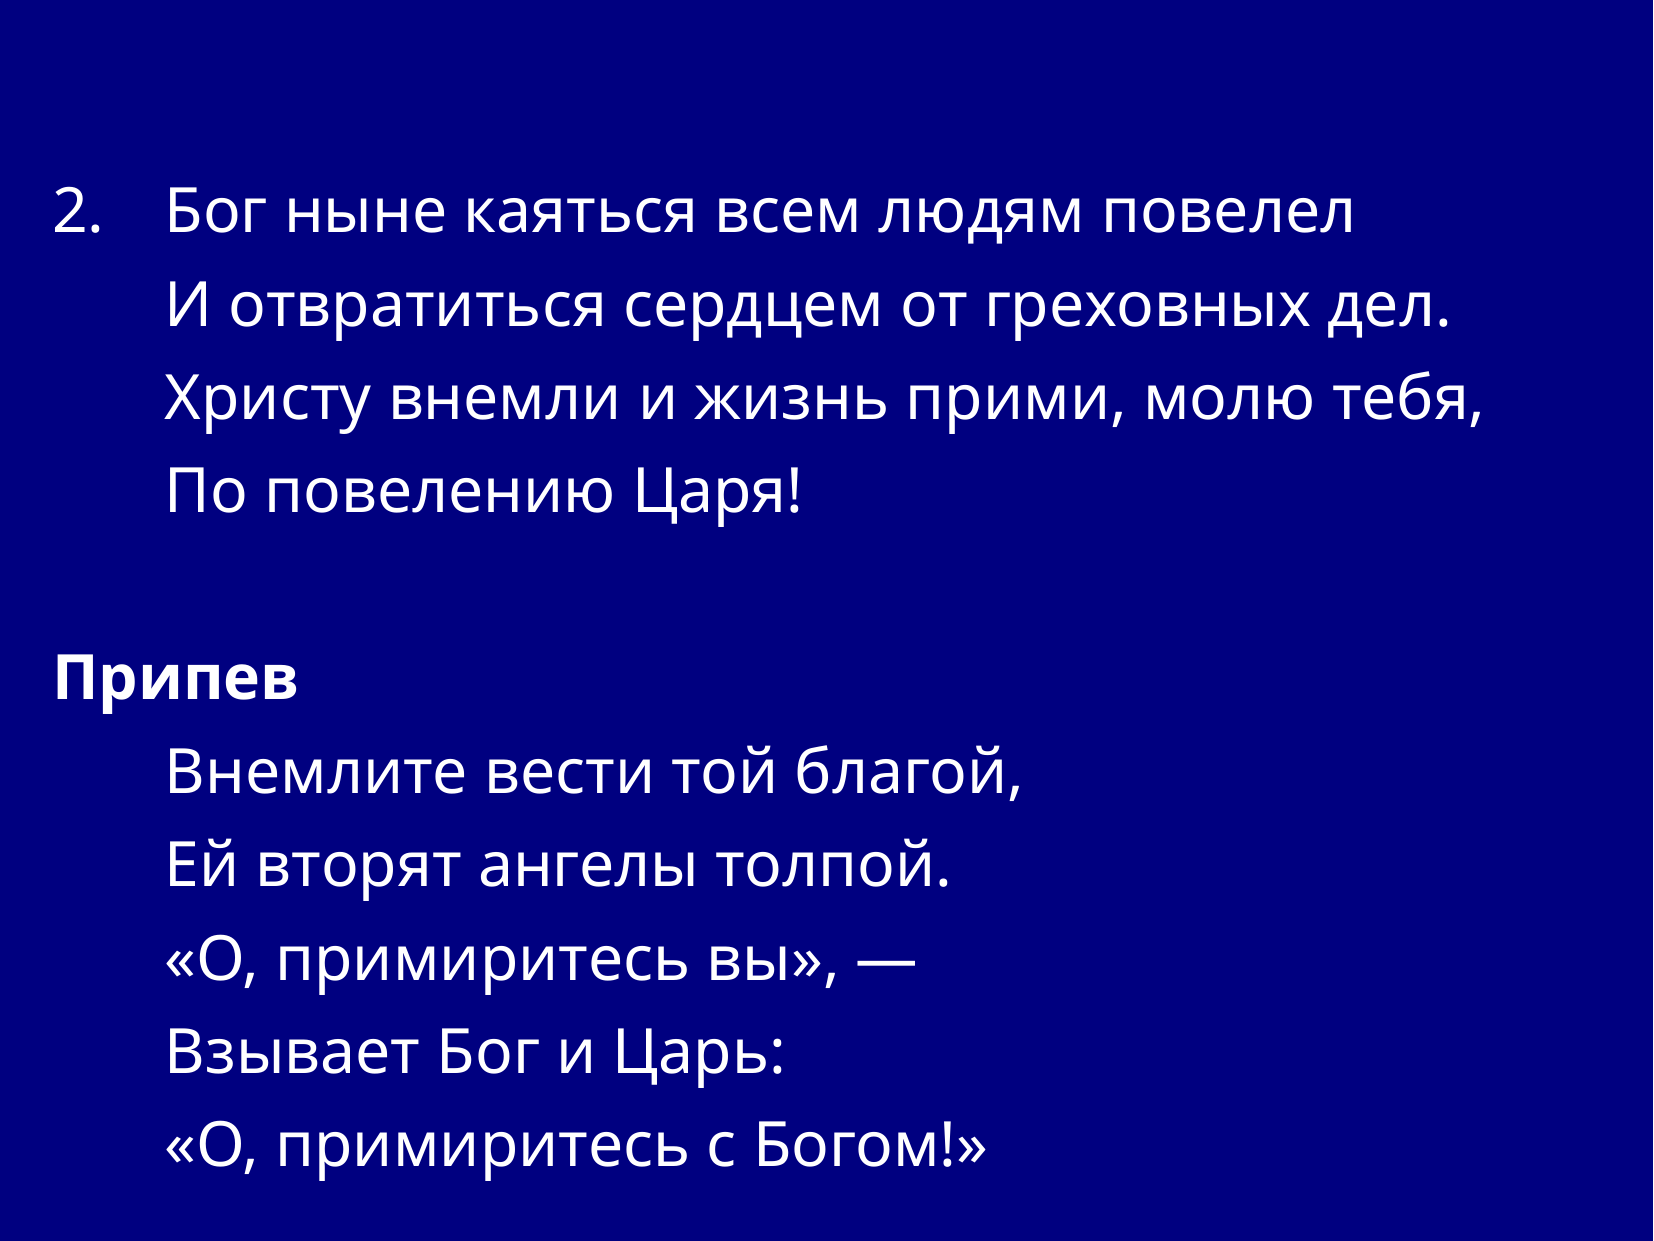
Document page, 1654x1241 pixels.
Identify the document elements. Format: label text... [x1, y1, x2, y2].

text_box 2. Бог ныне каяться всем людям повелел И отвратиться сердцем от греховных дел. Христу внемли и жизнь прими, молю тебя, По повелению Царя! Припев Внемлите вести той благой, Ей вторят ангелы толпой. «О, примиритесь вы», — Взывает Бог и Царь: «О, примиритесь с Богом!» [37, 150, 1651, 1163]
